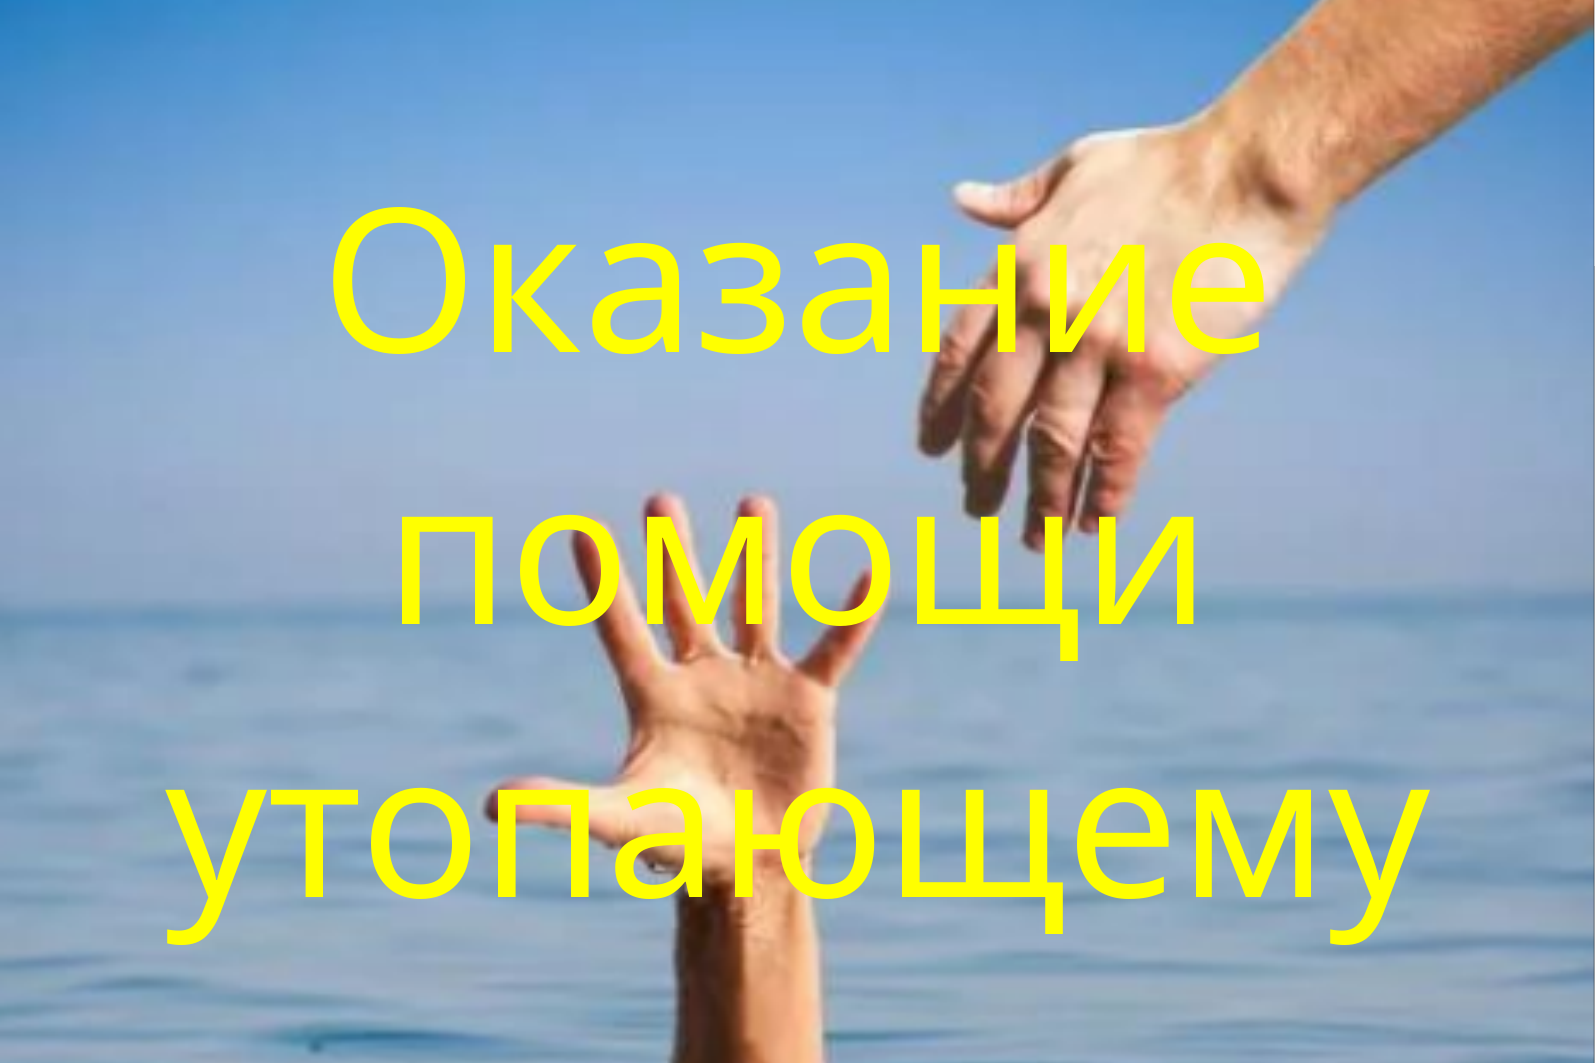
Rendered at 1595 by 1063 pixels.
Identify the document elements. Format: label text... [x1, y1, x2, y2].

title Оказание помощи утопающему [117, 78, 1479, 1017]
picture [0, 0, 1595, 1063]
